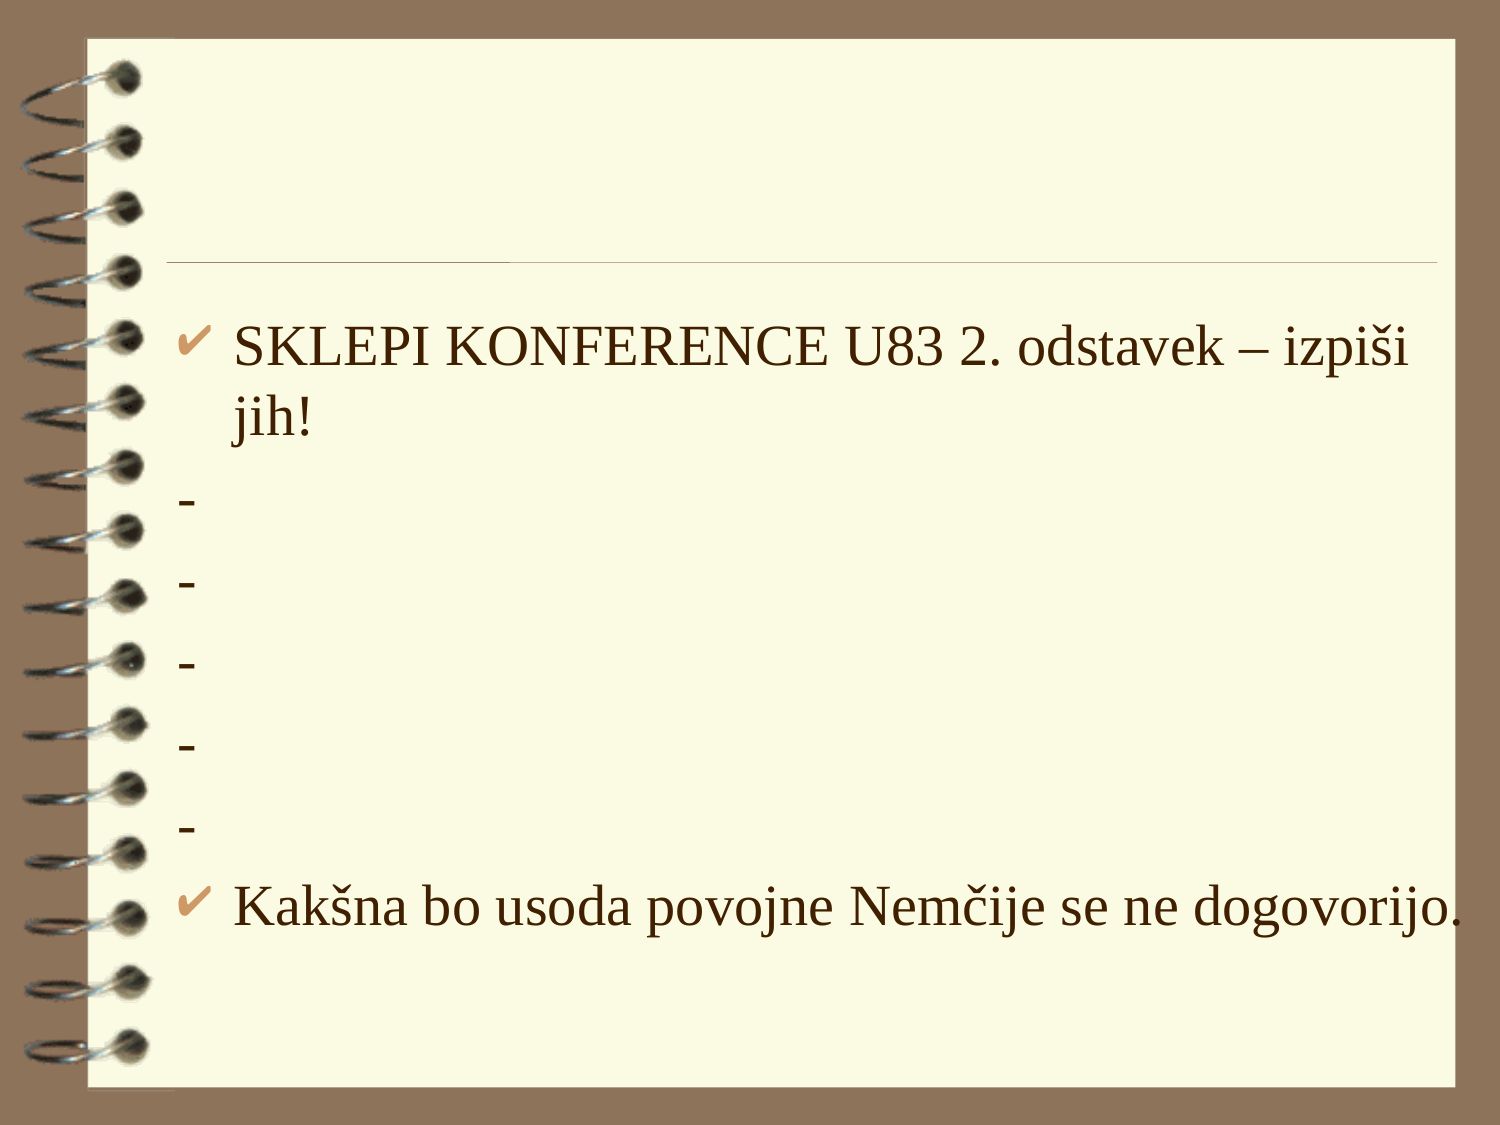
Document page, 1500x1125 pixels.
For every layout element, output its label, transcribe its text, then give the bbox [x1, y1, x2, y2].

picture [0, 0, 175, 1125]
list SKLEPI KONFERENCE U83 2. odstavek – izpiši jih! - - - - - Kakšna bo usoda povojne Nemčije se ne dogovorijo. [162, 299, 1500, 975]
